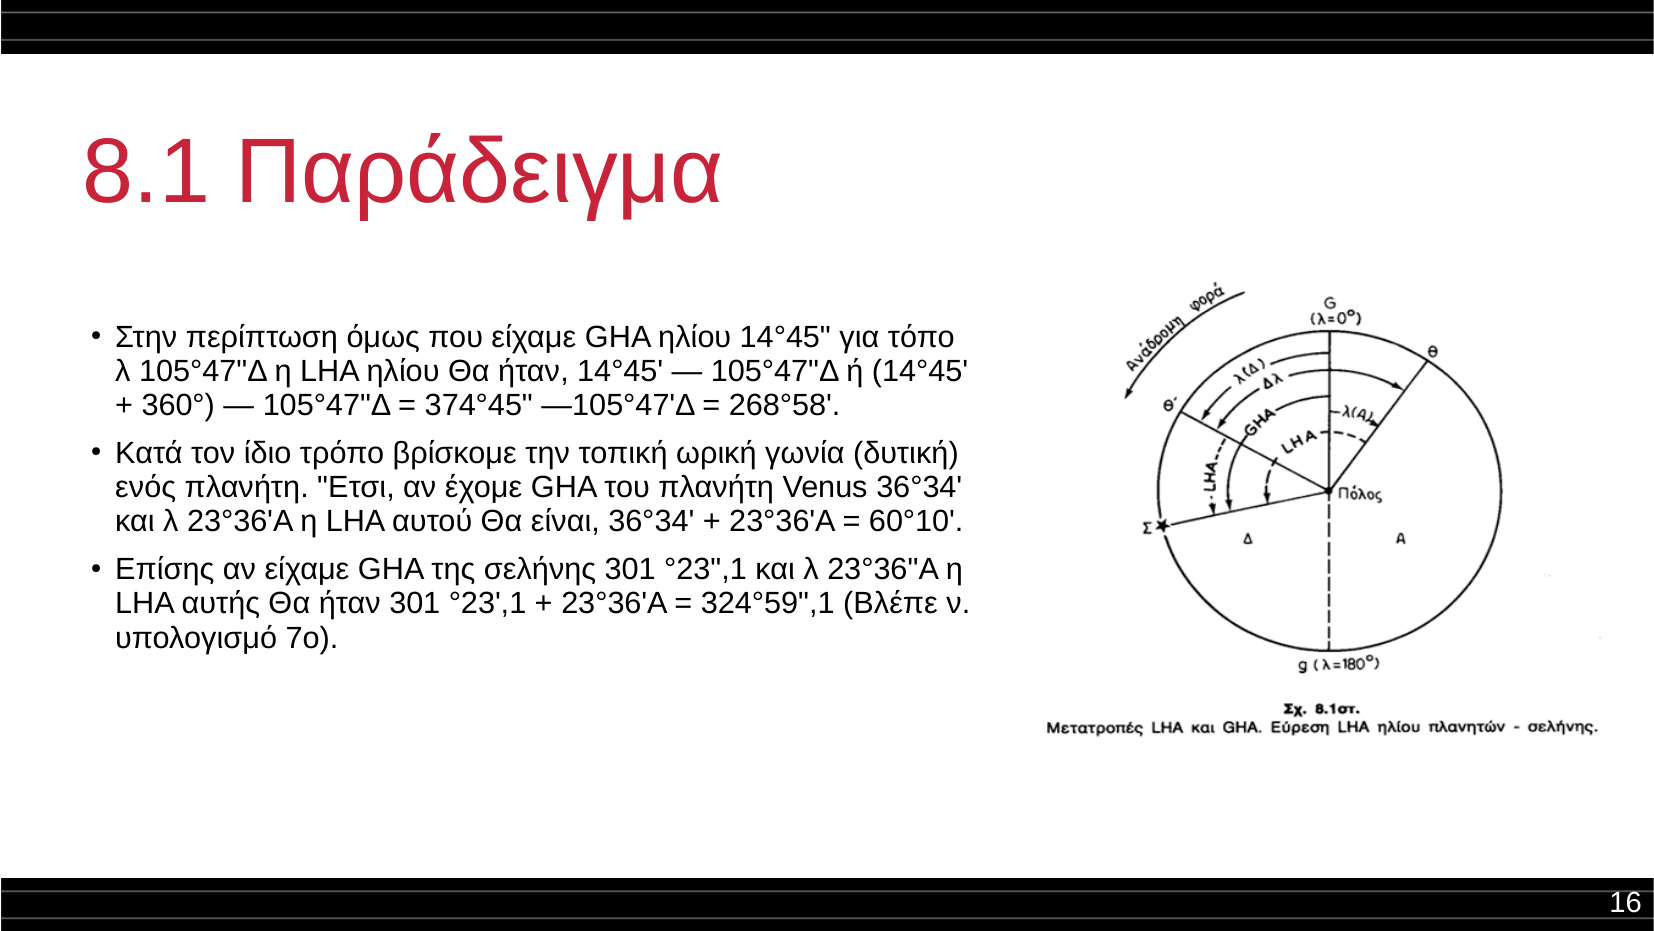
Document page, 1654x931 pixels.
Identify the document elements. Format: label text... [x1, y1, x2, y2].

title 8.1 Παράδειγμα [82, 92, 1571, 249]
list Στην περίπτωση όμως που είχαμε GHA ηλίου 14°45" για τόπο λ 105°47"Δ η LΗΑ ηλίου Θα ήταν, 14°45' — 105°47"Δ ή (14°45' + 360°) — 105°47"Δ = 374°45" —105°47'Δ = 268°58'. Κατά τον ίδιο τρόπο βρίσκομε την τοπική ωρική γωνία (δυτική) ενός πλανήτη. "Ετσι, αν έχομε GHA του πλανήτη Venus 36°34' και λ 23°36'Α η LΗΑ αυτού Θα είναι, 36°34' + 23°36'Α = 60°10'. Επίσης αν είχαμε GHA της σελήνης 301 °23",1 και λ 23°36"Α η LΗΑ αυτής Θα ήταν 301 °23',1 + 23°36'Α = 324°59",1 (Βλέπε ν. υπολογισμό 7ο). [82, 271, 976, 851]
picture [1, 878, 1654, 931]
picture [1012, 262, 1613, 751]
picture [1, 0, 1654, 54]
